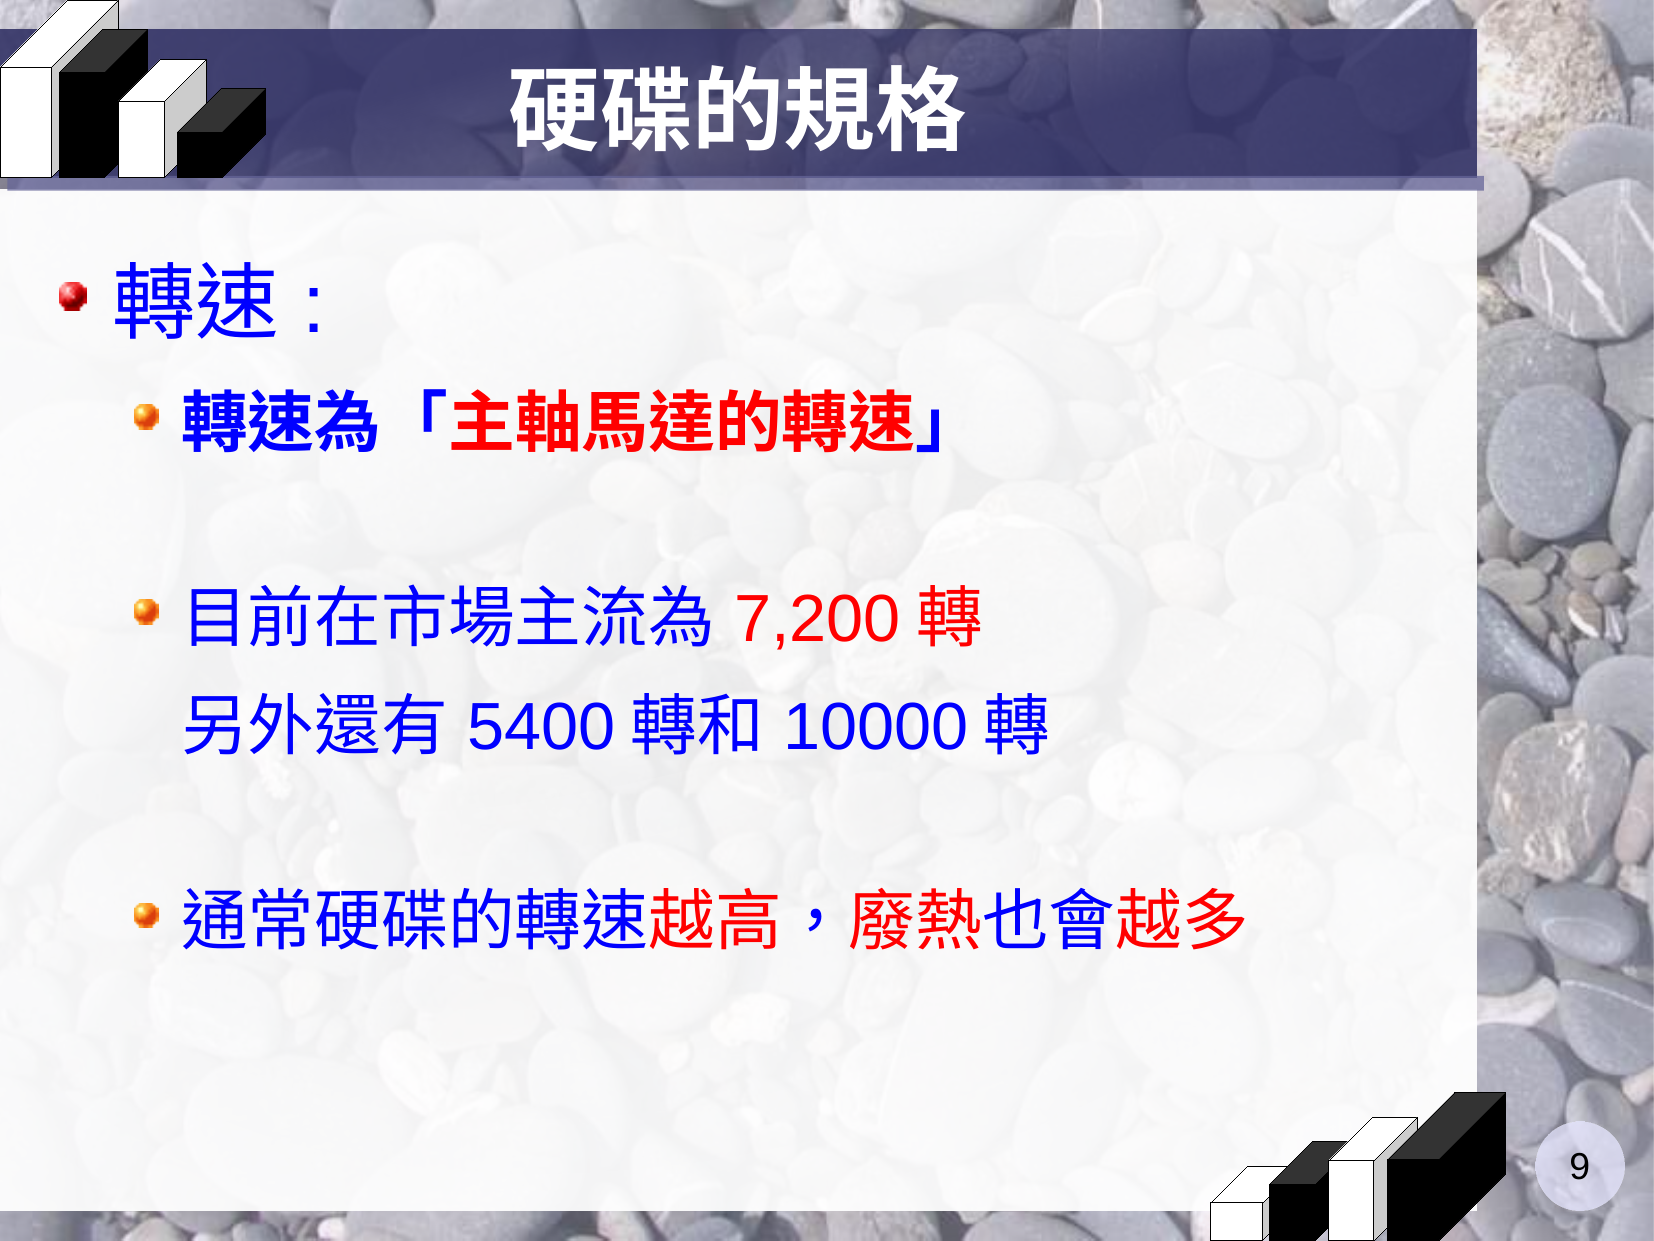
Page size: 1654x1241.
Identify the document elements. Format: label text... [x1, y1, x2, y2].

title 硬碟的規格 [29, 48, 1447, 159]
list 轉速: 轉速為「主軸馬達的轉速」 目前在市場主流為7,200轉 另外還有5400轉和10000轉 通常硬碟的轉速越高，廢熱也會越多 [59, 236, 1418, 1167]
